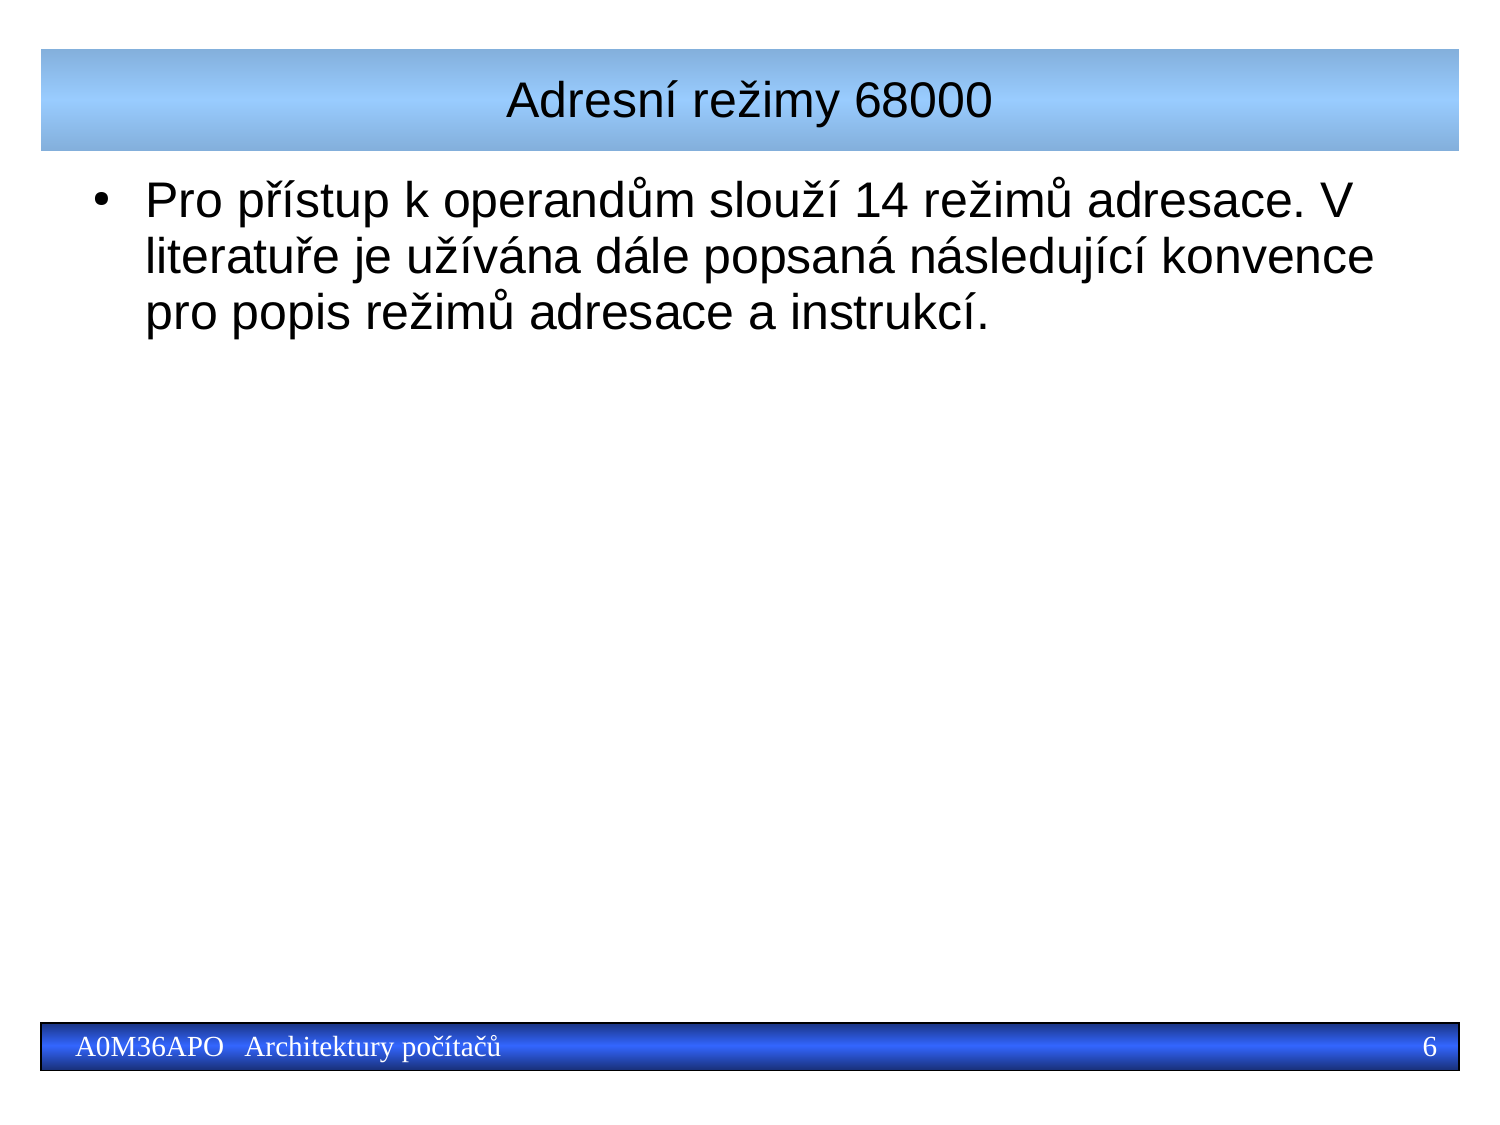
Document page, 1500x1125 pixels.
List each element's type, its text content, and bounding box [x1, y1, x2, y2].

title Adresní režimy 68000 [41, 49, 1459, 151]
list Pro přístup k operandům slouží 14 režimů adresace. V literatuře je užívána dále popsaná následující konvence pro popis režimů adresace a instrukcí. [75, 172, 1426, 916]
